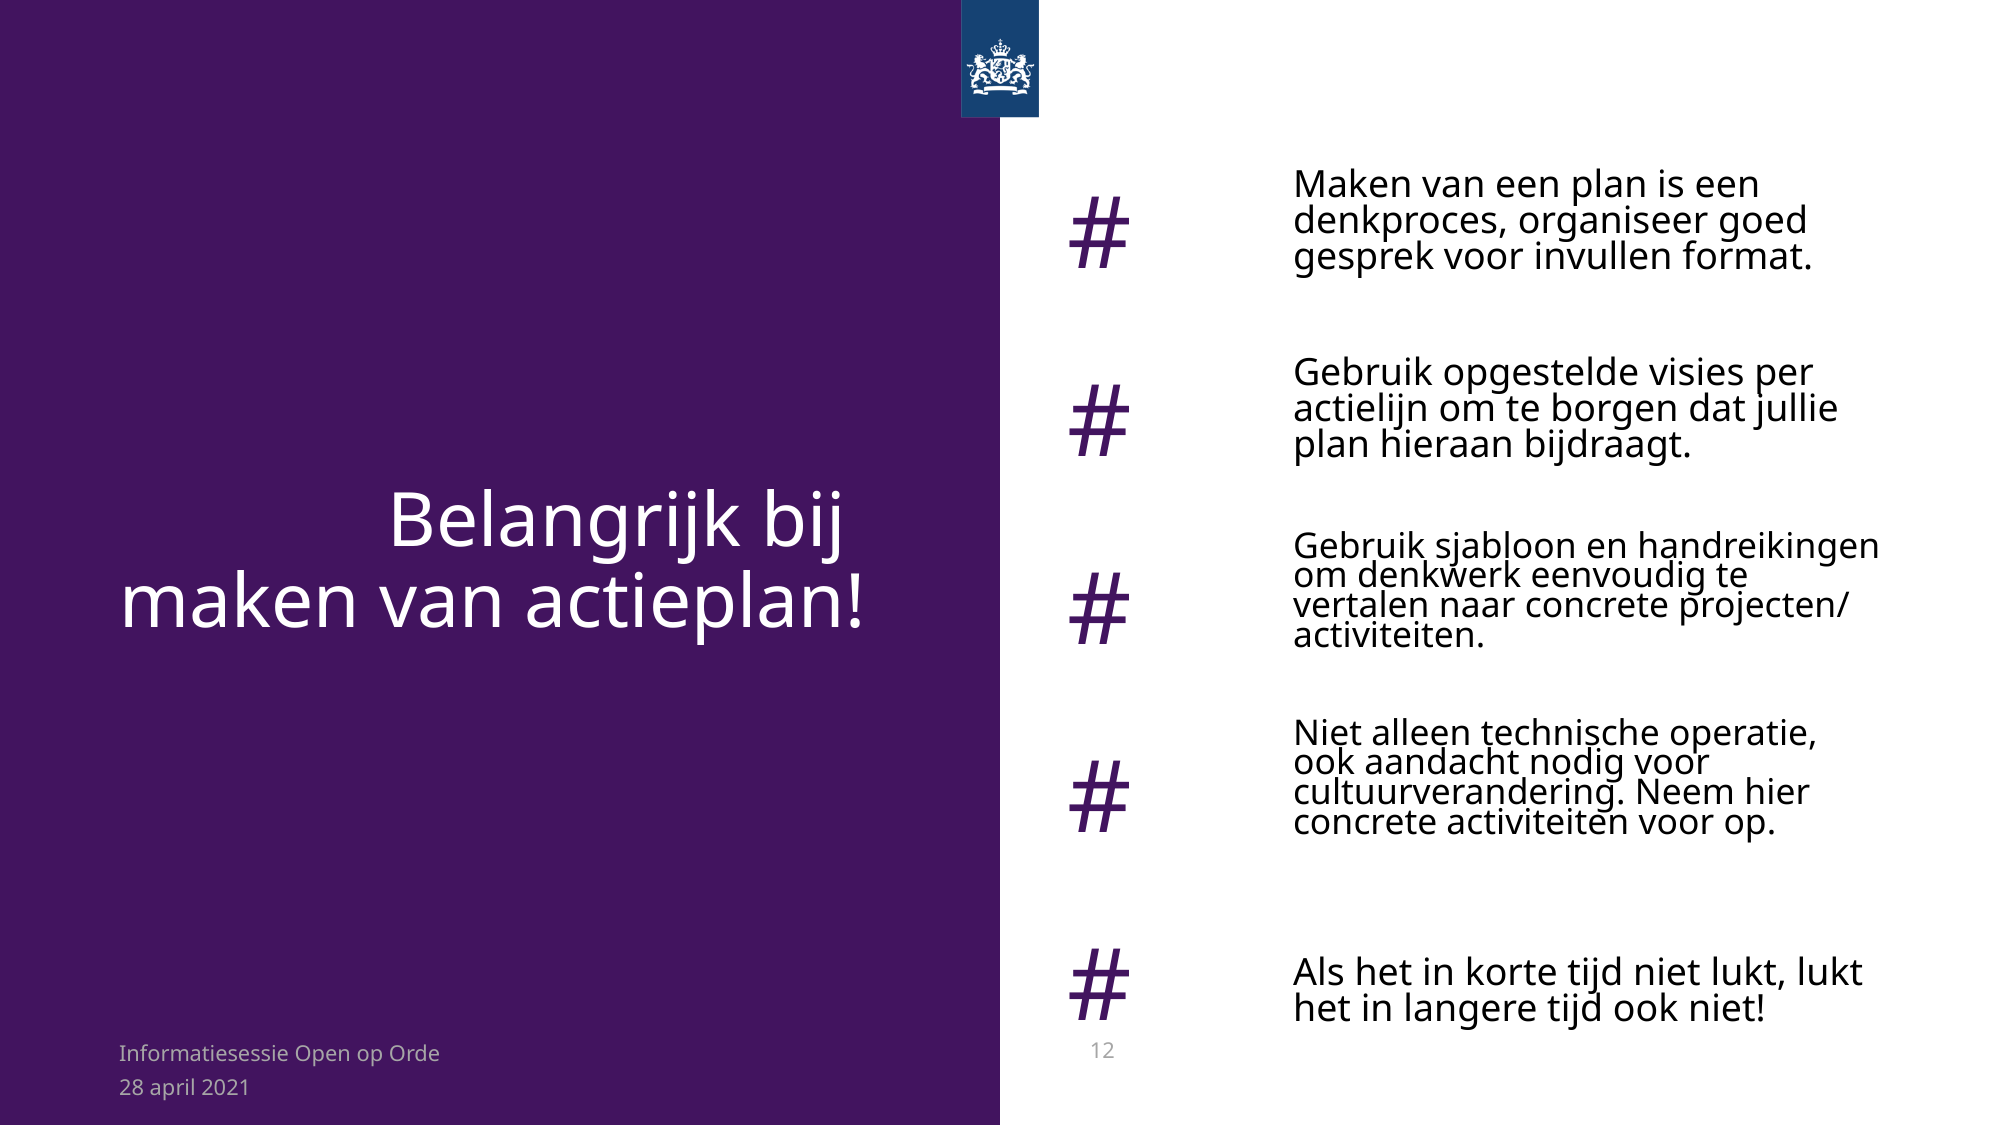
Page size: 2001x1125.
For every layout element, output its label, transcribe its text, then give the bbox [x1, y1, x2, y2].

list # [1052, 351, 1279, 486]
text_box 28 april 2021 [104, 1074, 925, 1117]
text_box Informatiesessie Open op Orde [104, 1020, 925, 1074]
list # [1052, 727, 1279, 862]
list Gebruik sjabloon en handreikingen om denkwerk eenvoudig te vertalen naar concrete projecten/ activiteiten. [1278, 526, 1897, 661]
list Gebruik opgestelde visies per actielijn om te borgen dat jullie plan hieraan bijdraagt. [1278, 338, 1897, 473]
text_box 12 [1074, 1020, 1897, 1074]
list Niet alleen technische operatie, ook aandacht nodig voor cultuurverandering. Neem hier concrete activiteiten voor op. [1278, 713, 1897, 849]
title Belangrijk bij maken van actieplan! [104, 432, 925, 693]
list # [1052, 163, 1279, 298]
list # [1052, 915, 1279, 1050]
list # [1052, 539, 1279, 674]
list Als het in korte tijd niet lukt, lukt het in langere tijd ook niet! [1278, 901, 1897, 1020]
list Maken van een plan is een denkproces, organiseer goed gesprek voor invullen format. [1278, 150, 1897, 285]
